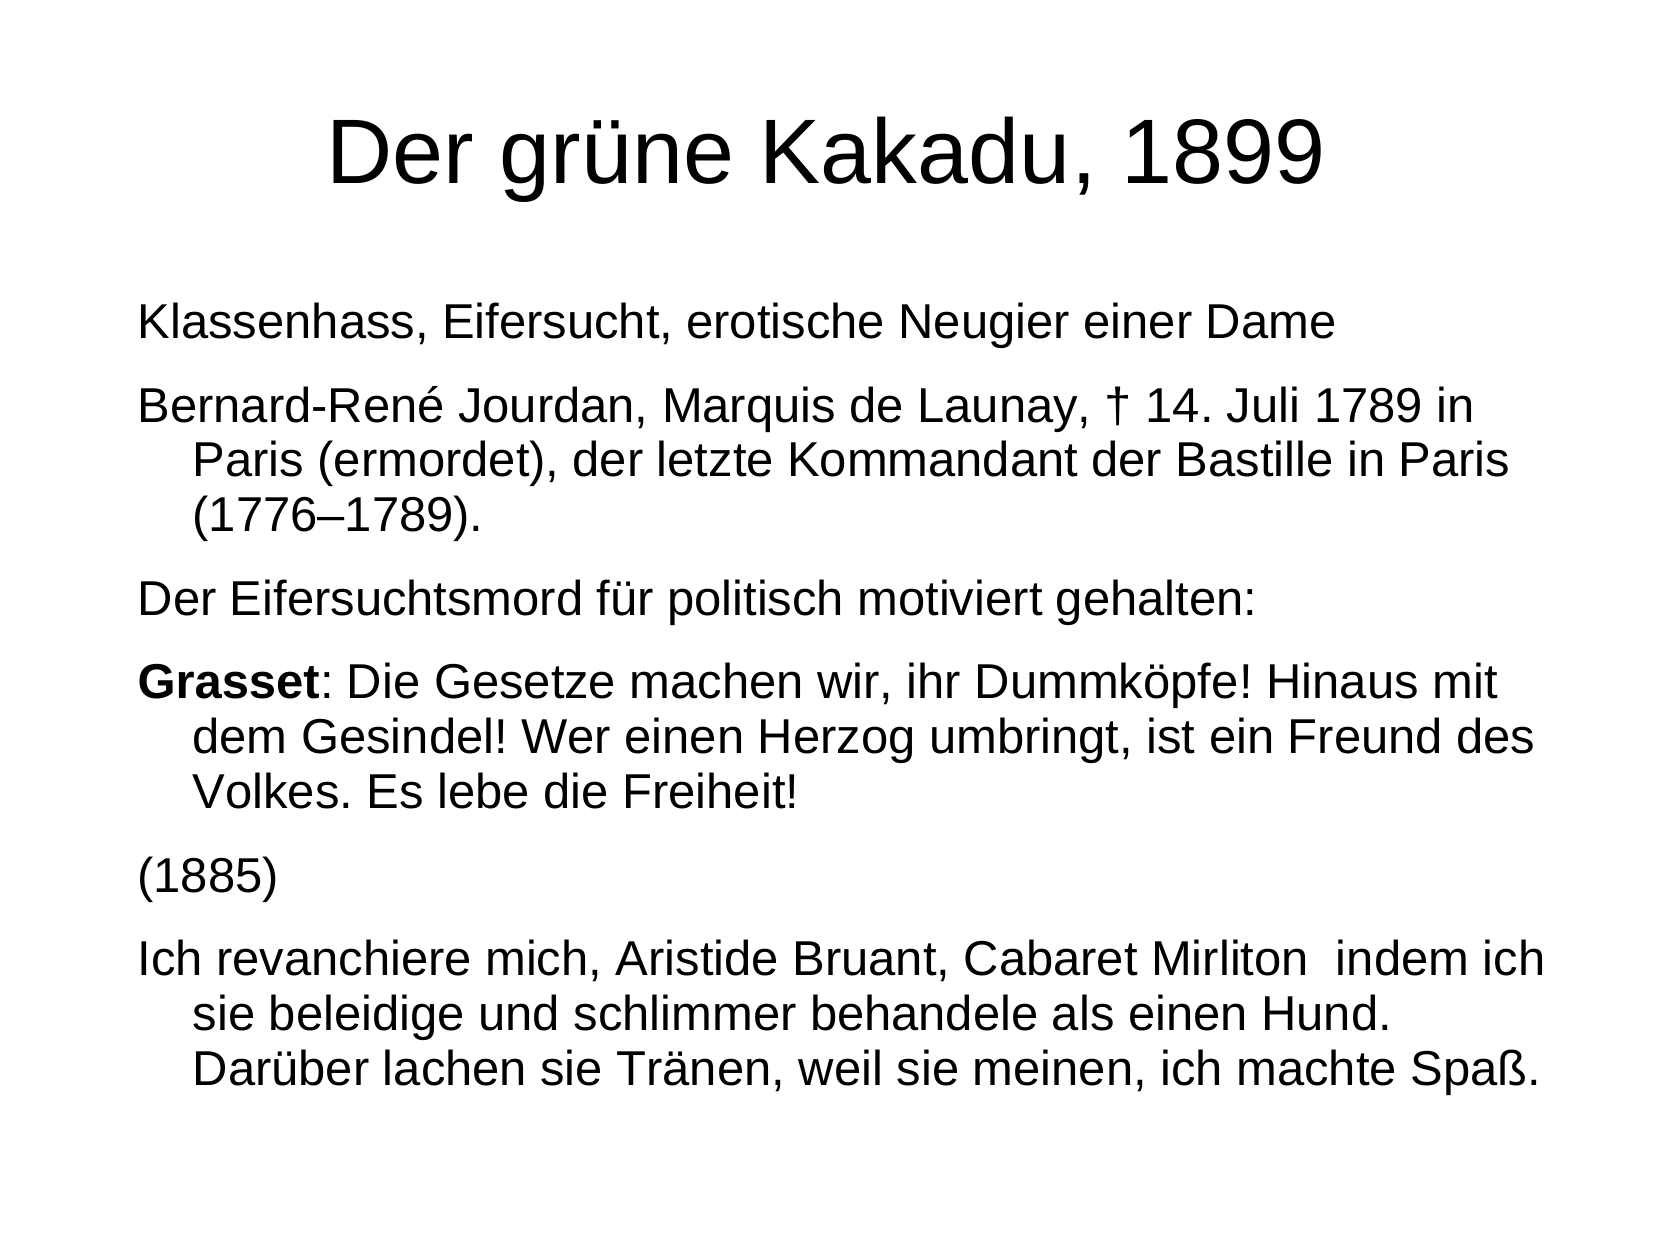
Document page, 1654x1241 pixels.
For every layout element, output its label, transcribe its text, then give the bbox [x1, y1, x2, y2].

list Klassenhass, Eifersucht, erotische Neugier einer Dame Bernard-René Jourdan, Marquis de Launay, † 14. Juli 1789 in Paris (ermordet), der letzte Kommandant der Bastille in Paris (1776–1789). Der Eifersuchtsmord für politisch motiviert gehalten: Grasset: Die Gesetze machen wir, ihr Dummköpfe! Hinaus mit dem Gesindel! Wer einen Herzog umbringt, ist ein Freund des Volkes. Es lebe die Freiheit! (1885) Ich revanchiere mich, Aristide Bruant, Cabaret Mirliton indem ich sie beleidige und schlimmer behandele als einen Hund. Darüber lachen sie Tränen, weil sie meinen, ich machte Spaß. [82, 290, 1571, 1108]
title Der grüne Kakadu, 1899 [82, 49, 1571, 256]
